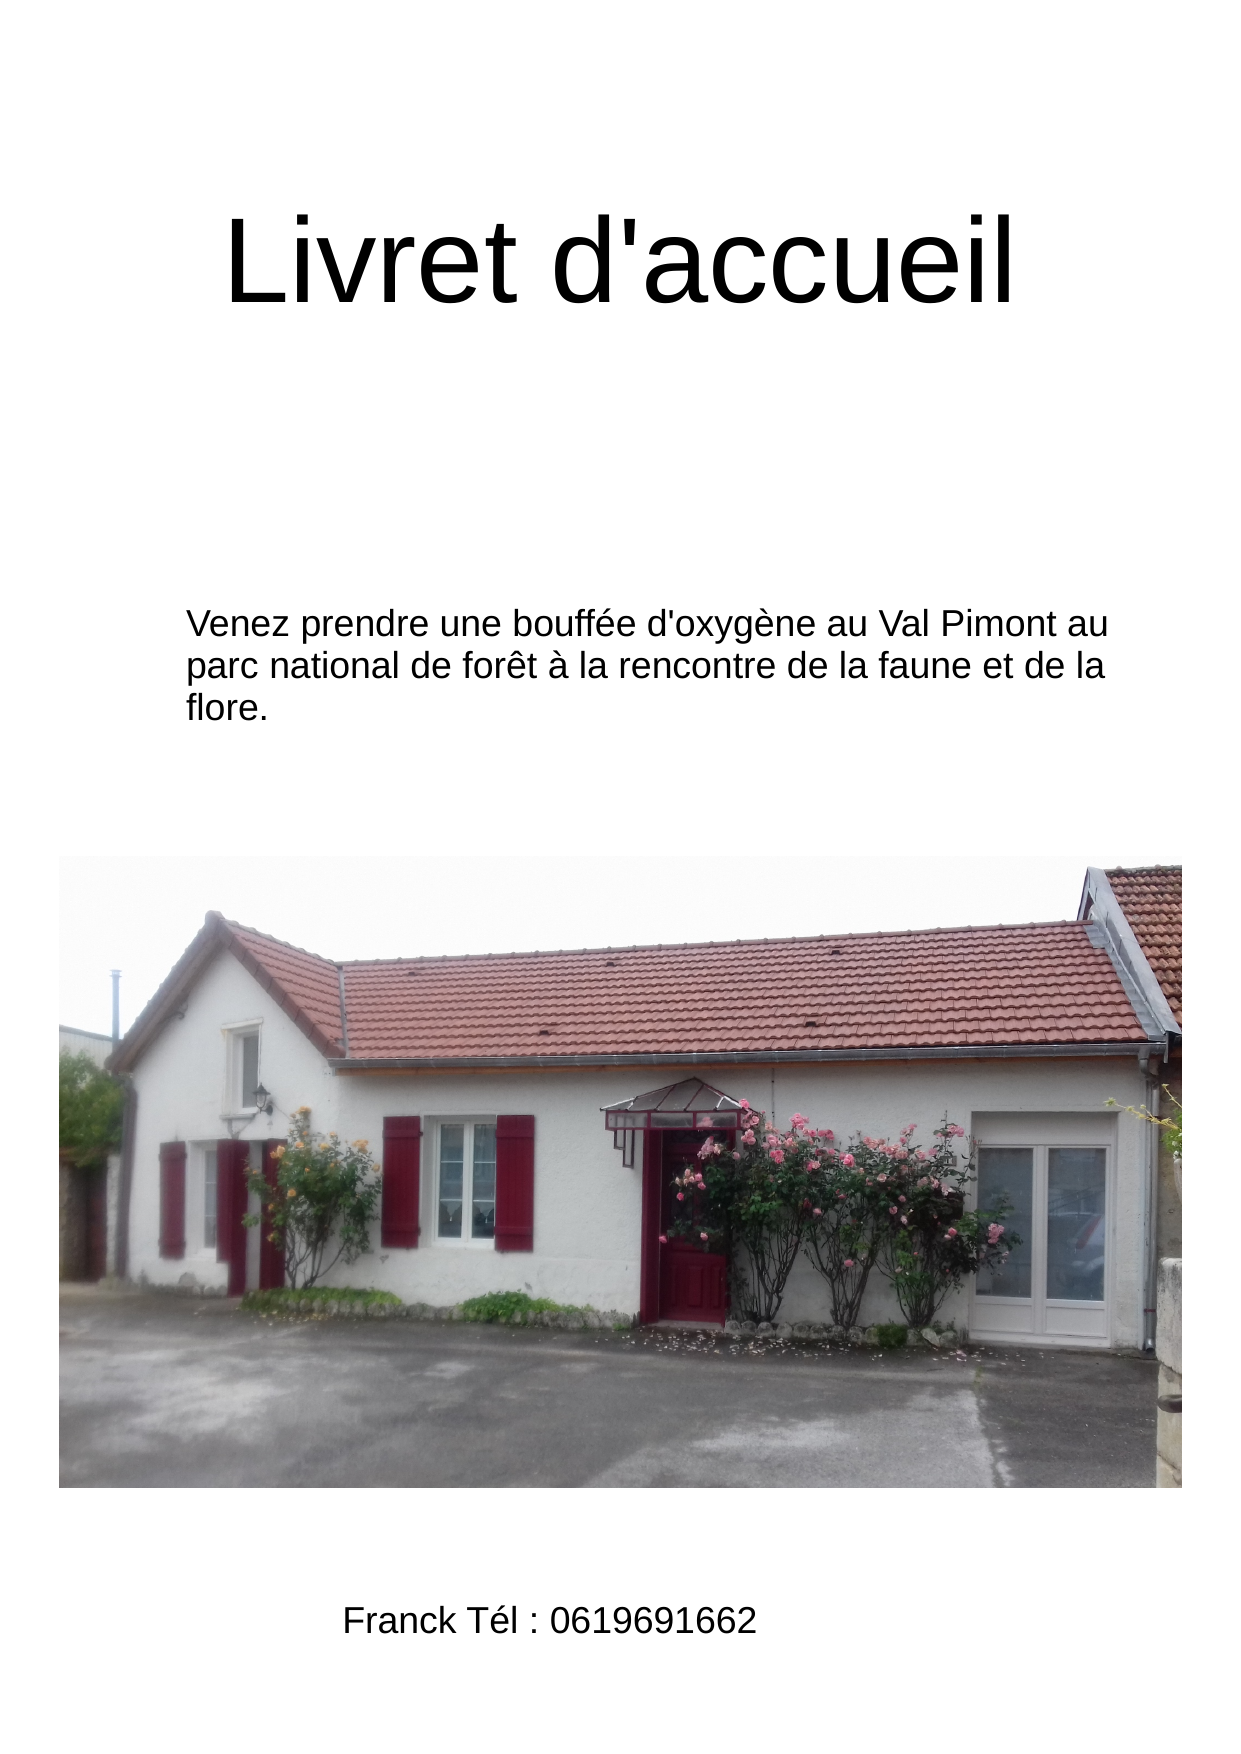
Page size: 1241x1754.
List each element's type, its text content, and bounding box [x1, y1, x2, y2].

text_box Franck Tél : 0619691662 [327, 1592, 773, 1650]
list Venez prendre une bouffée d'oxygène au Val Pimont au parc national de forêt à la rencontre de la faune et de la flore. [115, 602, 1125, 856]
picture [59, 856, 1182, 1489]
title Livret d'accueil [115, 124, 1125, 398]
